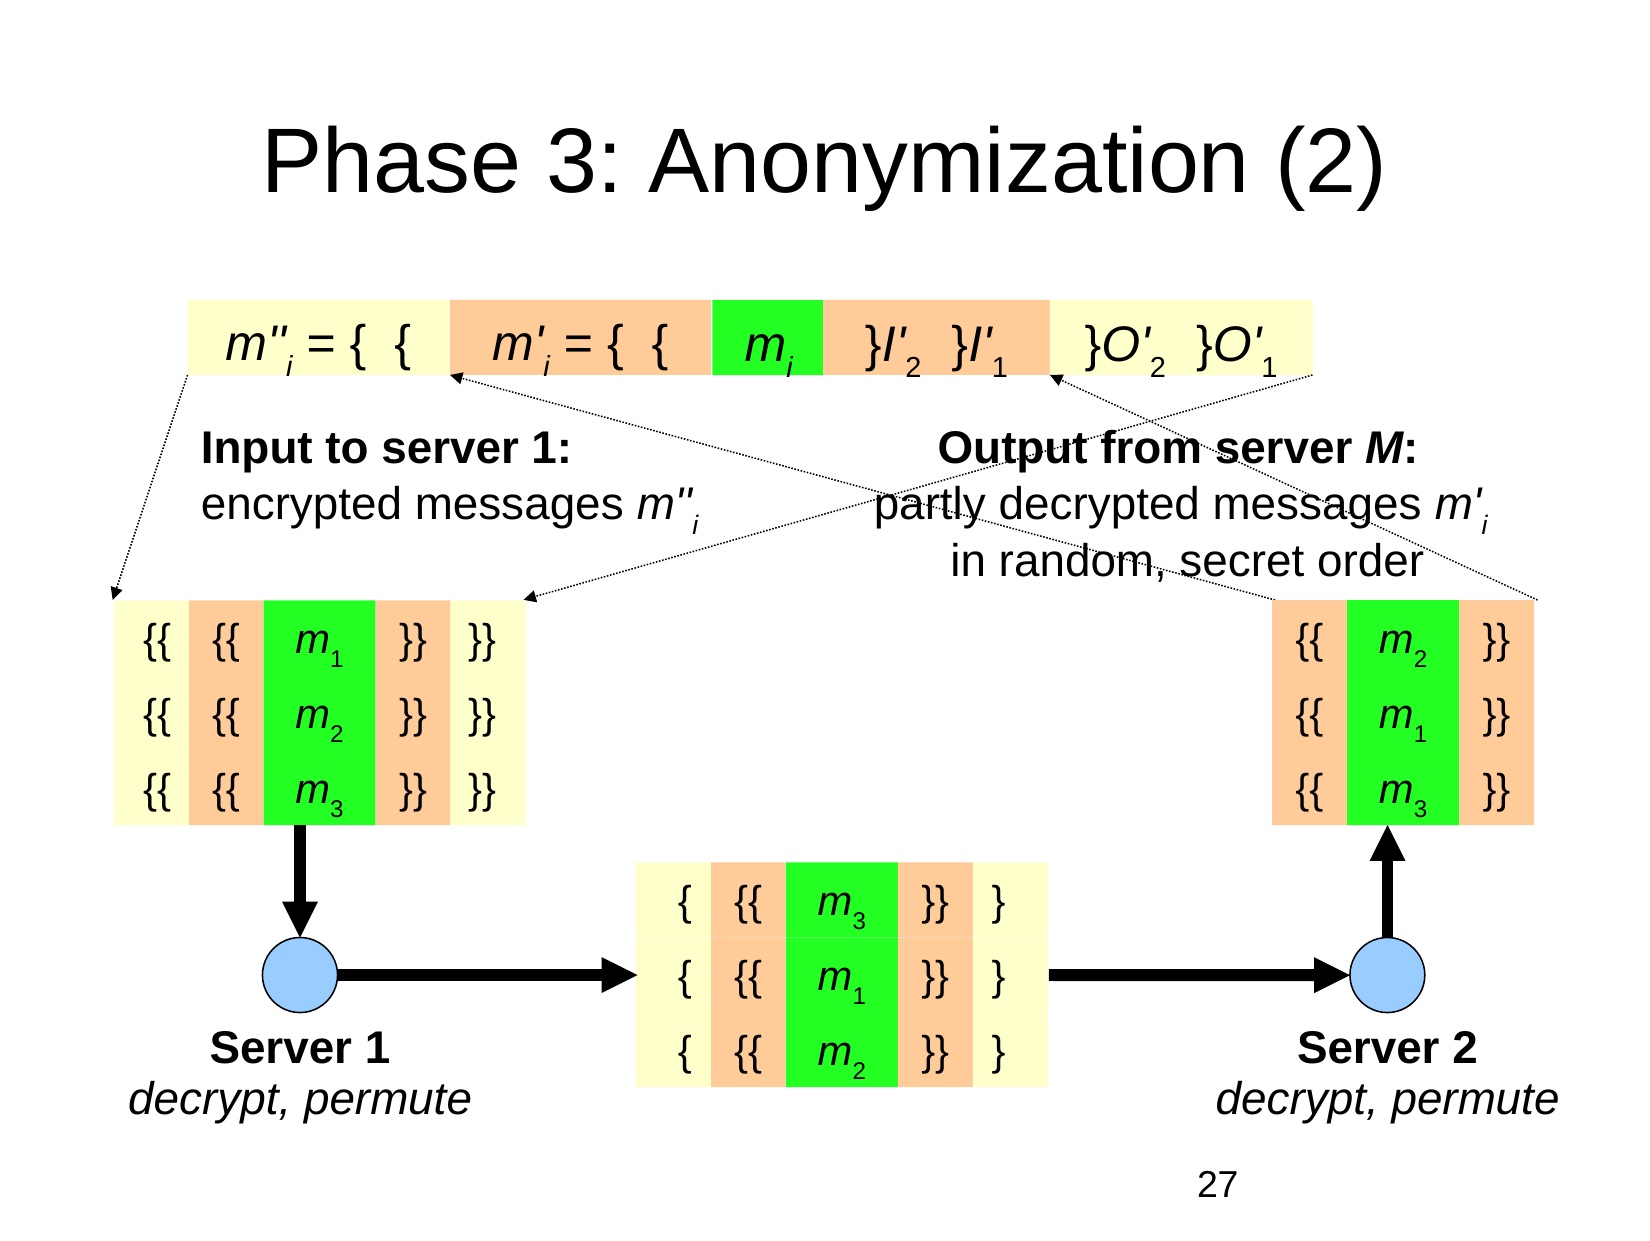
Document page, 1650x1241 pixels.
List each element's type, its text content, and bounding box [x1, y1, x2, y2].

text_box }} [375, 600, 450, 675]
text_box mi [712, 300, 825, 376]
text_box {{ [1272, 675, 1347, 750]
text_box }} [450, 675, 526, 750]
text_box m1 [264, 600, 375, 675]
text_box m3 [264, 750, 375, 826]
text_box Output from server M: partly decrypted messages m'i in random, secret order [860, 412, 1571, 605]
text_box } [972, 1012, 1048, 1088]
text_box {{ [711, 937, 786, 1012]
text_box }} [897, 862, 972, 937]
text_box m3 [1347, 750, 1459, 826]
title Phase 3: Anonymization (2) [82, 49, 1568, 257]
text_box {{ [189, 750, 264, 826]
text_box m1 [1347, 675, 1459, 750]
text_box }} [450, 600, 526, 675]
text_box {{ [711, 862, 786, 937]
text_box {{ [1272, 600, 1347, 675]
text_box }I'2 }I'1 [823, 299, 1050, 375]
text_box m2 [1347, 600, 1459, 675]
text_box }} [450, 750, 526, 826]
text_box m3 [786, 862, 897, 937]
text_box {{ [711, 1012, 786, 1088]
text_box }} [897, 1012, 972, 1088]
text_box m''i = { { [187, 299, 450, 375]
text_box [1350, 937, 1425, 1012]
text_box } [972, 937, 1048, 1012]
text_box }} [1459, 600, 1535, 675]
text_box { [636, 937, 711, 1012]
text_box Server 2 decrypt, permute [1200, 1012, 1576, 1126]
text_box [262, 937, 338, 1012]
text_box }O'2 }O'1 [1049, 300, 1313, 376]
text_box }} [1459, 750, 1535, 826]
text_box m2 [786, 1012, 898, 1088]
text_box { [636, 862, 711, 937]
text_box m1 [786, 937, 897, 1012]
text_box }} [375, 750, 450, 826]
text_box { [636, 1012, 711, 1088]
text_box m'i = { { [450, 299, 711, 375]
text_box {{ [189, 675, 264, 750]
text_box }} [1459, 675, 1535, 750]
text_box Input to server 1: encrypted messages m''i [187, 412, 786, 549]
text_box {{ [113, 675, 189, 750]
text_box }} [897, 937, 972, 1012]
text_box {{ [113, 600, 189, 675]
text_box m2 [264, 675, 375, 750]
text_box {{ [1272, 750, 1347, 826]
text_box Server 1 decrypt, permute [112, 1012, 488, 1126]
text_box }} [375, 675, 450, 750]
text_box } [972, 862, 1048, 937]
text_box {{ [113, 750, 189, 826]
text_box {{ [189, 600, 264, 675]
